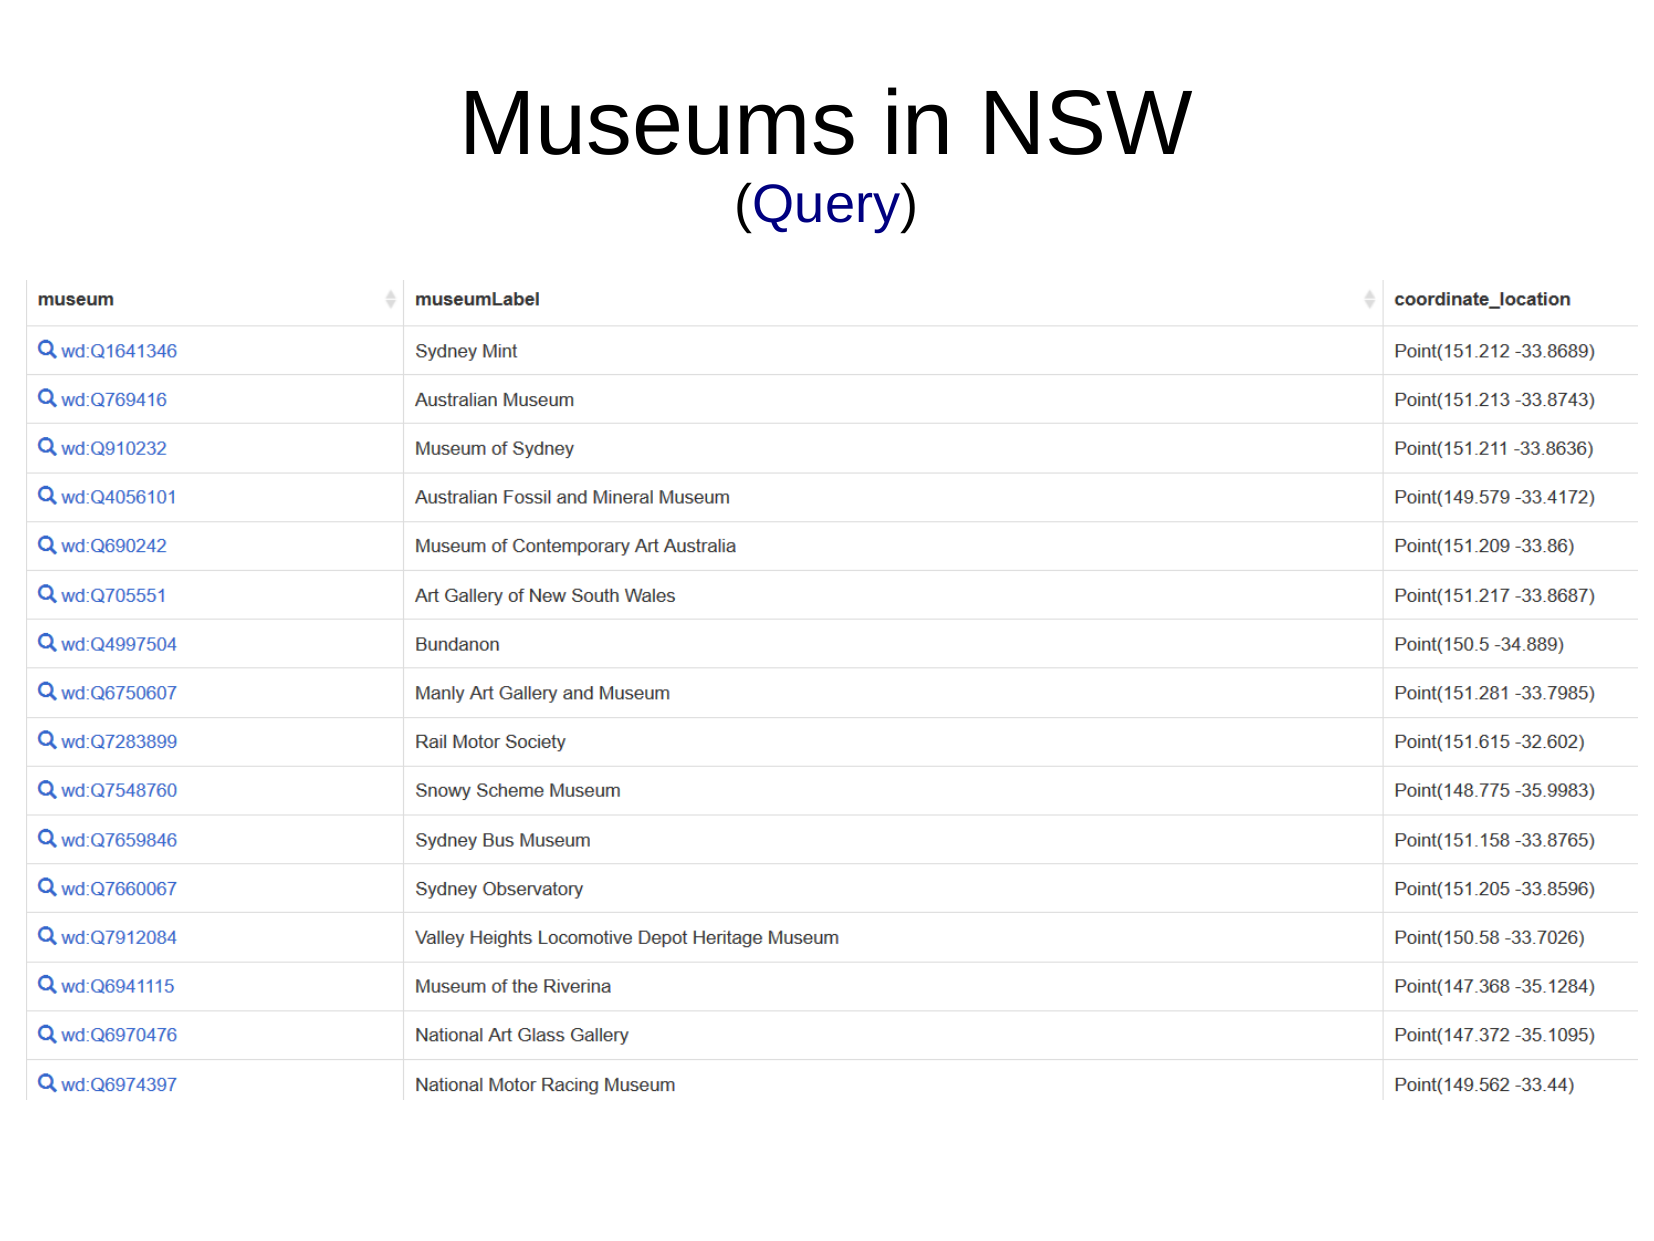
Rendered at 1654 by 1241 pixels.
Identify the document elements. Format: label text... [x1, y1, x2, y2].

title Museums in NSW (Query) [82, 49, 1571, 257]
picture [26, 280, 1638, 1100]
